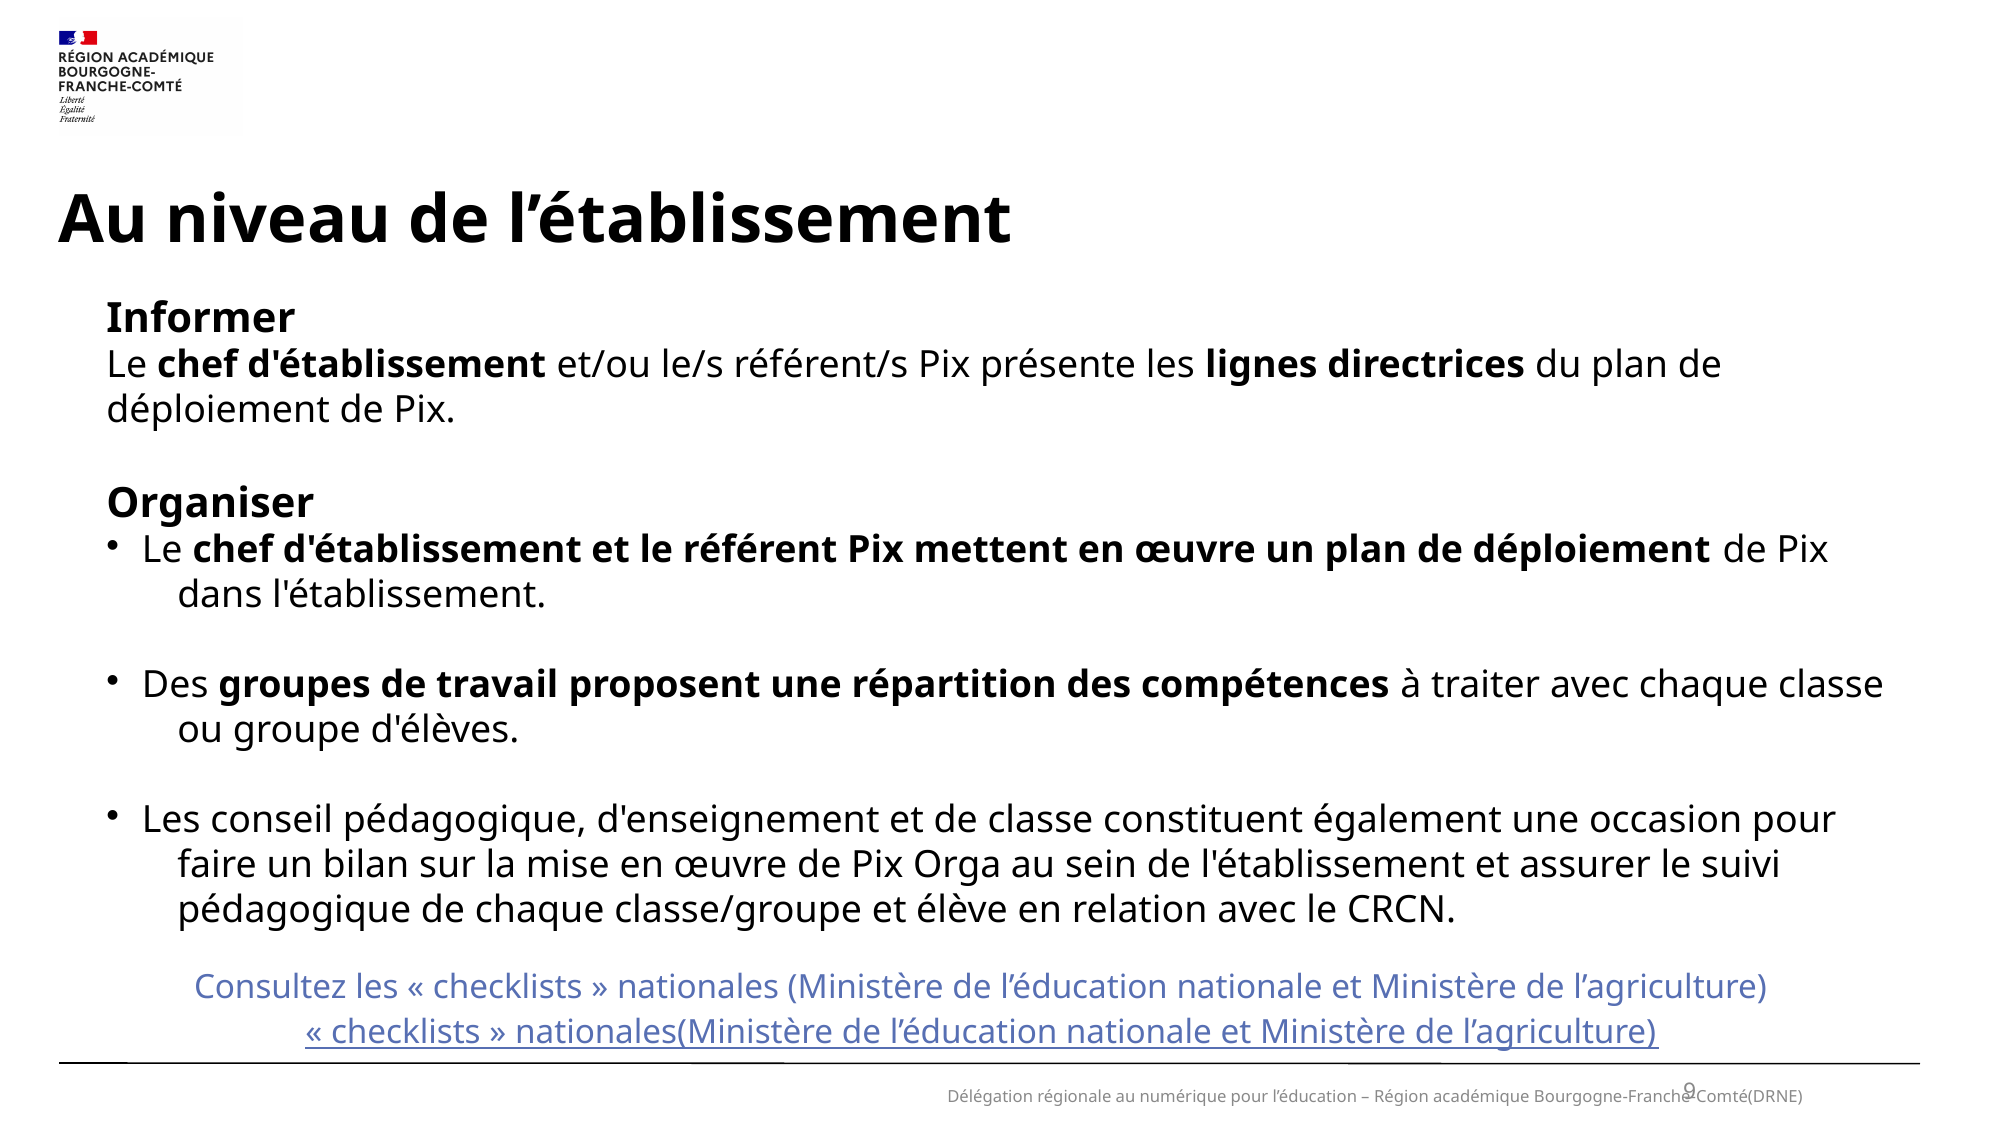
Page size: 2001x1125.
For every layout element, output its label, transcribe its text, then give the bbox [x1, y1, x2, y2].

text_box 9 [1683, 1062, 1919, 1066]
text_box Délégation régionale au numérique pour l’éducation – Région académique Bourgogne-Franche-Comté(DRNE) [779, 1066, 1958, 1125]
text_box Consultez les « checklists » nationales (Ministère de l’éducation nationale et Ministère de l’agriculture)« checklists » nationales(Ministère de l’éducation nationale et Ministère de l’agriculture) [59, 958, 1905, 1054]
text_box Informer Le chef d'établissement et/ou le/s référent/s Pix présente les lignes directrices du plan de déploiement de Pix. Organiser Le chef d'établissement et le référent Pix mettent en œuvre un plan de déploiement de Pix dans l'établissement. Des groupes de travail proposent une répartition des compétences à traiter avec chaque classe ou groupe d'élèves. Les conseil pédagogique, d'enseignement et de classe constituent également une occasion pour faire un bilan sur la mise en œuvre de Pix Orga au sein de l'établissement et assurer le suivi pédagogique de chaque classe/groupe et élève en relation avec le CRCN. [92, 283, 1905, 958]
title Au niveau de l’établissement [59, 147, 1919, 295]
